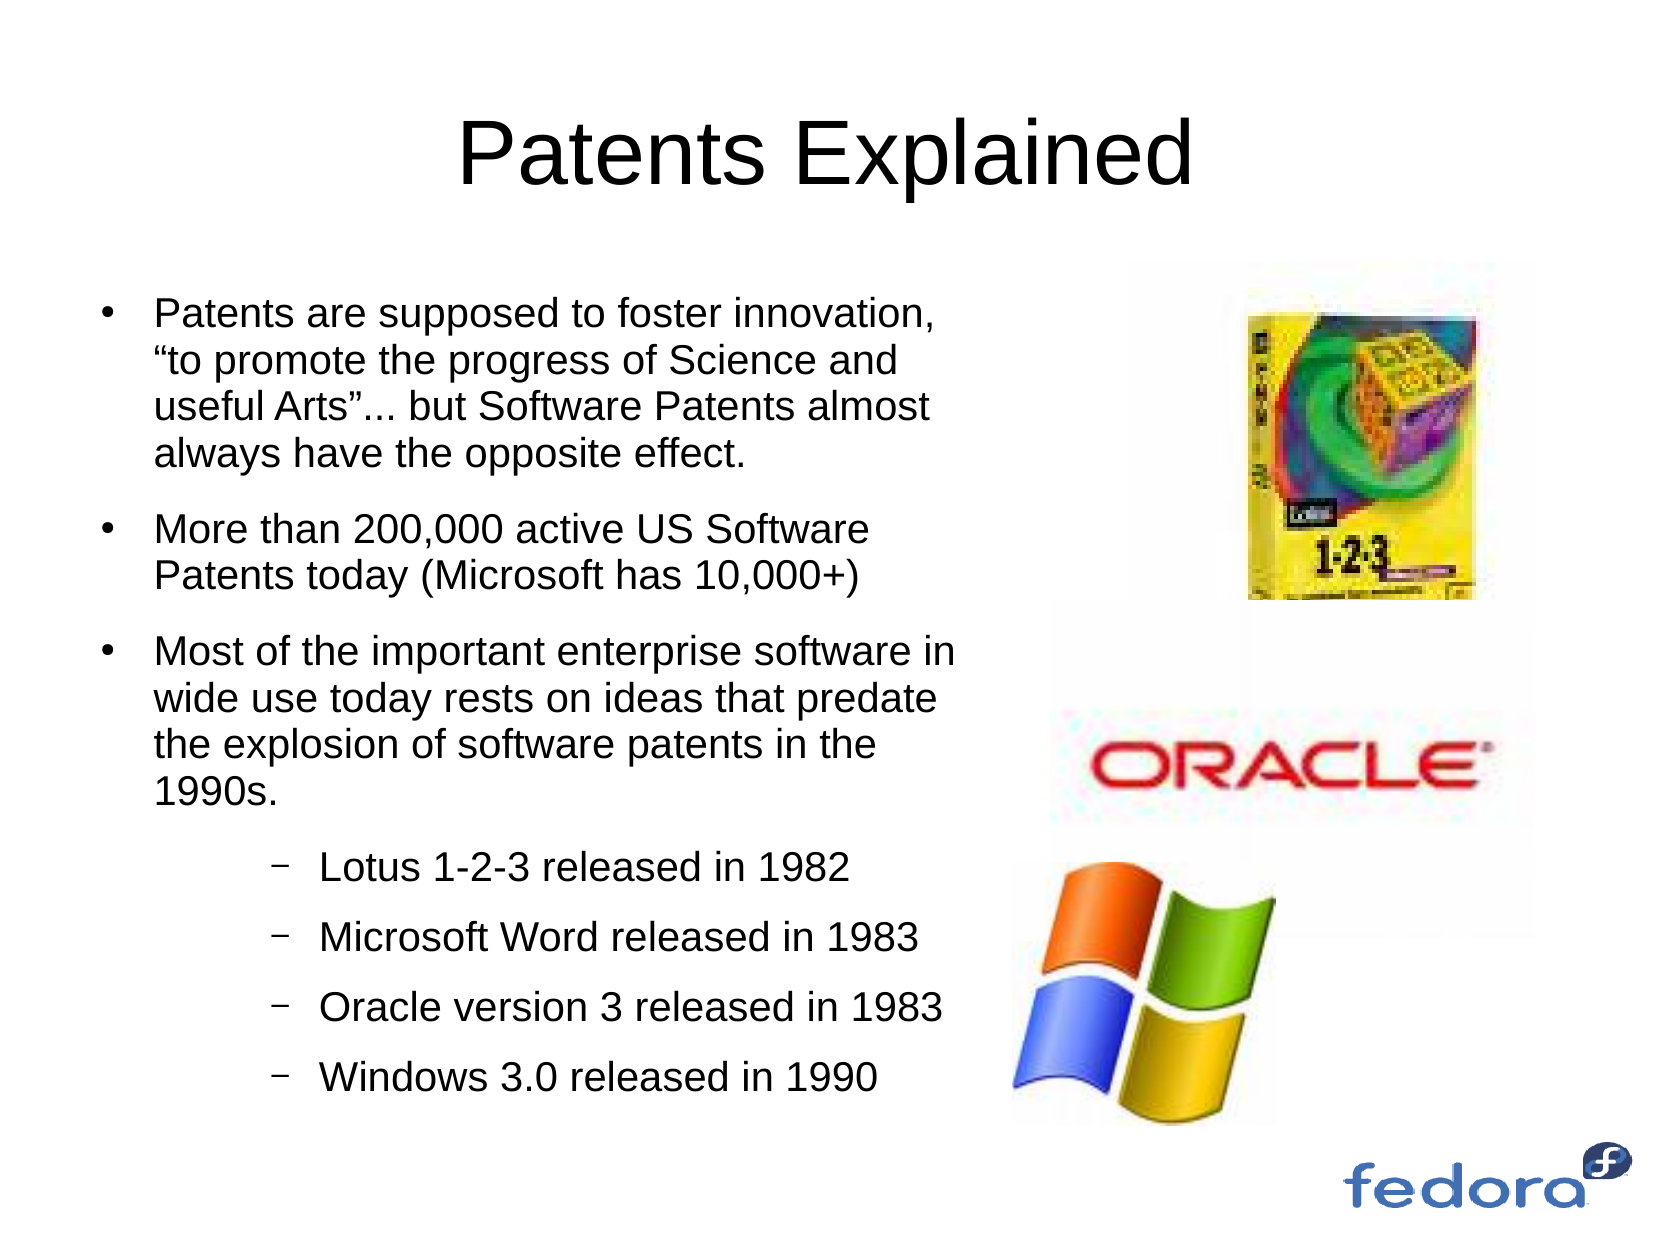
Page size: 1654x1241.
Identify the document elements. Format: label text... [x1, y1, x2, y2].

picture [1332, 1124, 1651, 1227]
list Patents are supposed to foster innovation, “to promote the progress of Science and useful Arts”... but Software Patents almost always have the opposite effect. More than 200,000 active US Software Patents today (Microsoft has 10,000+) Most of the important enterprise software in wide use today rests on ideas that predate the explosion of software patents in the 1990s. Lotus 1-2-3 released in 1982 Microsoft Word released in 1983 Oracle version 3 released in 1983 Windows 3.0 released in 1990 [82, 290, 976, 1101]
title Patents Explained [82, 56, 1571, 250]
picture [1012, 262, 1538, 1126]
